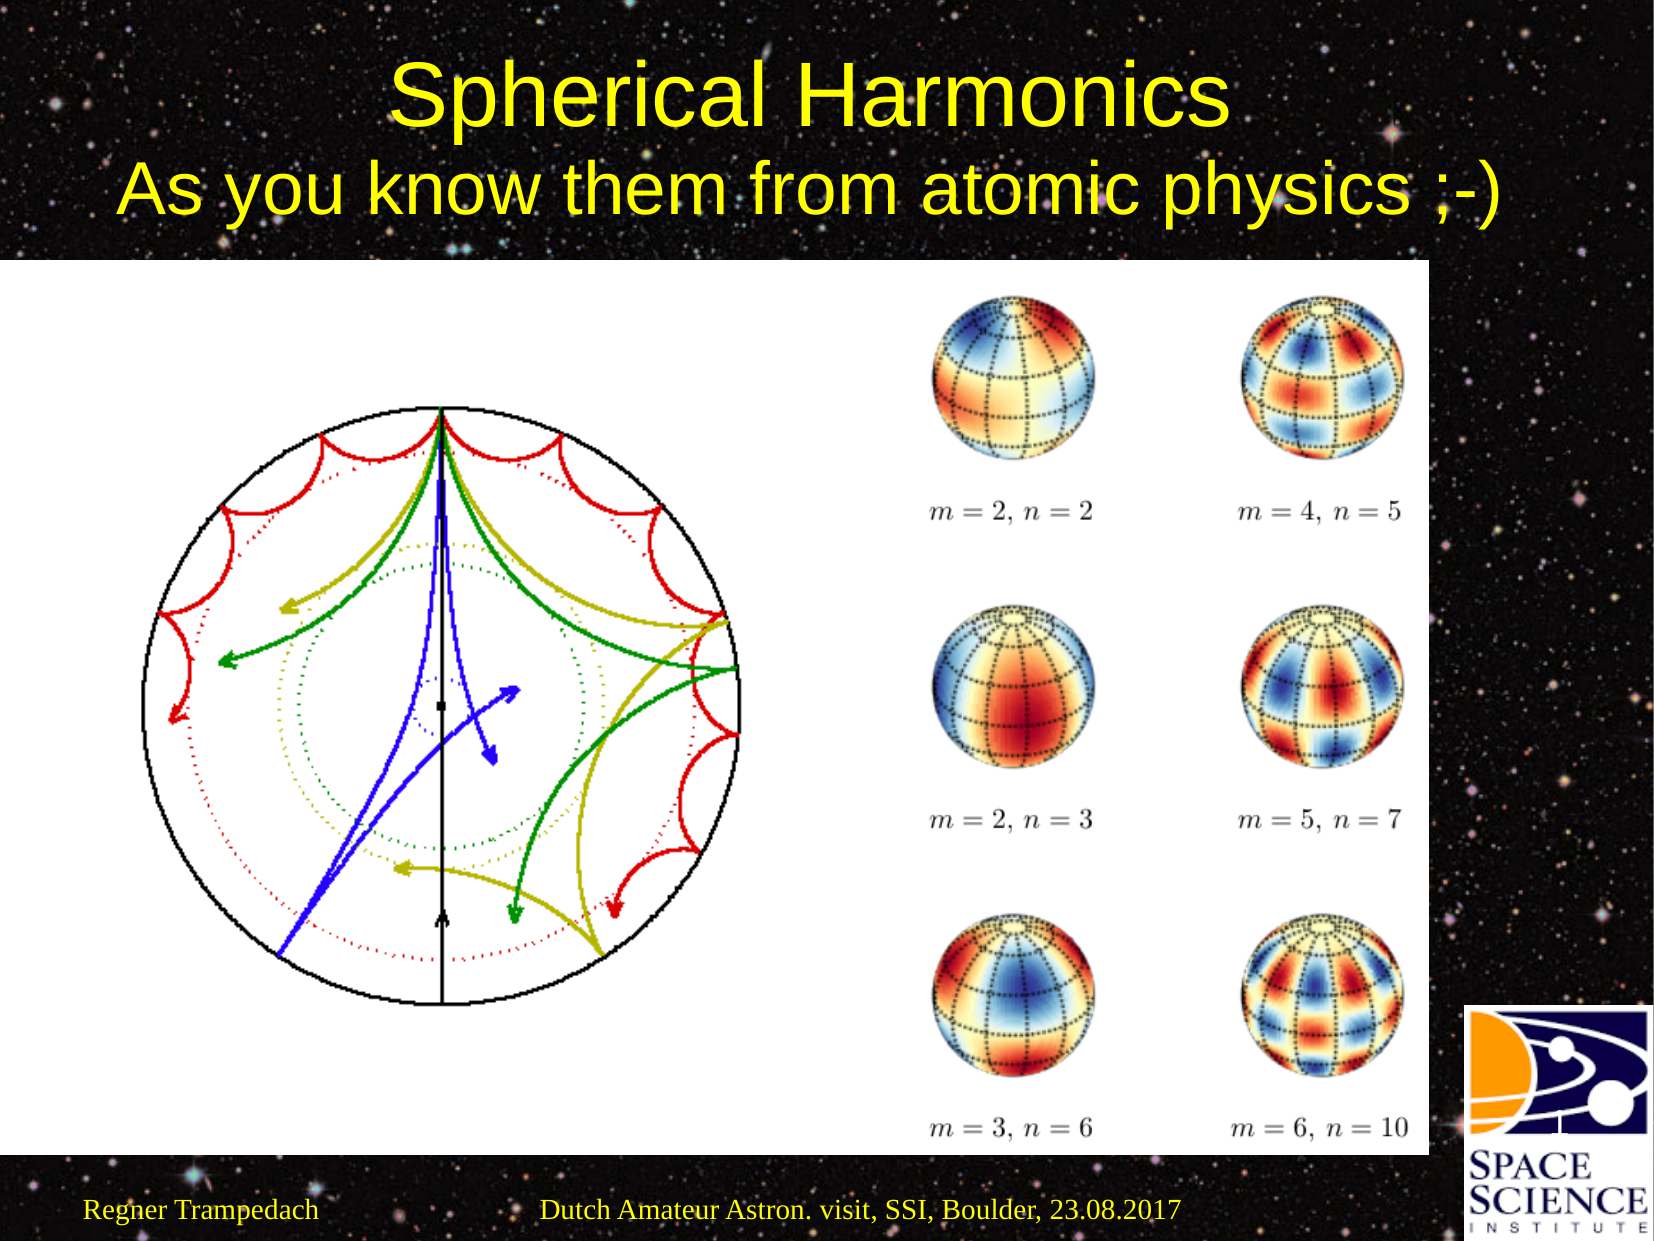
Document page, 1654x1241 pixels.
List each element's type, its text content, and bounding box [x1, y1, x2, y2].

picture [0, 0, 1654, 1241]
title Spherical Harmonics As you know them from atomic physics ;-) [66, 33, 1555, 241]
